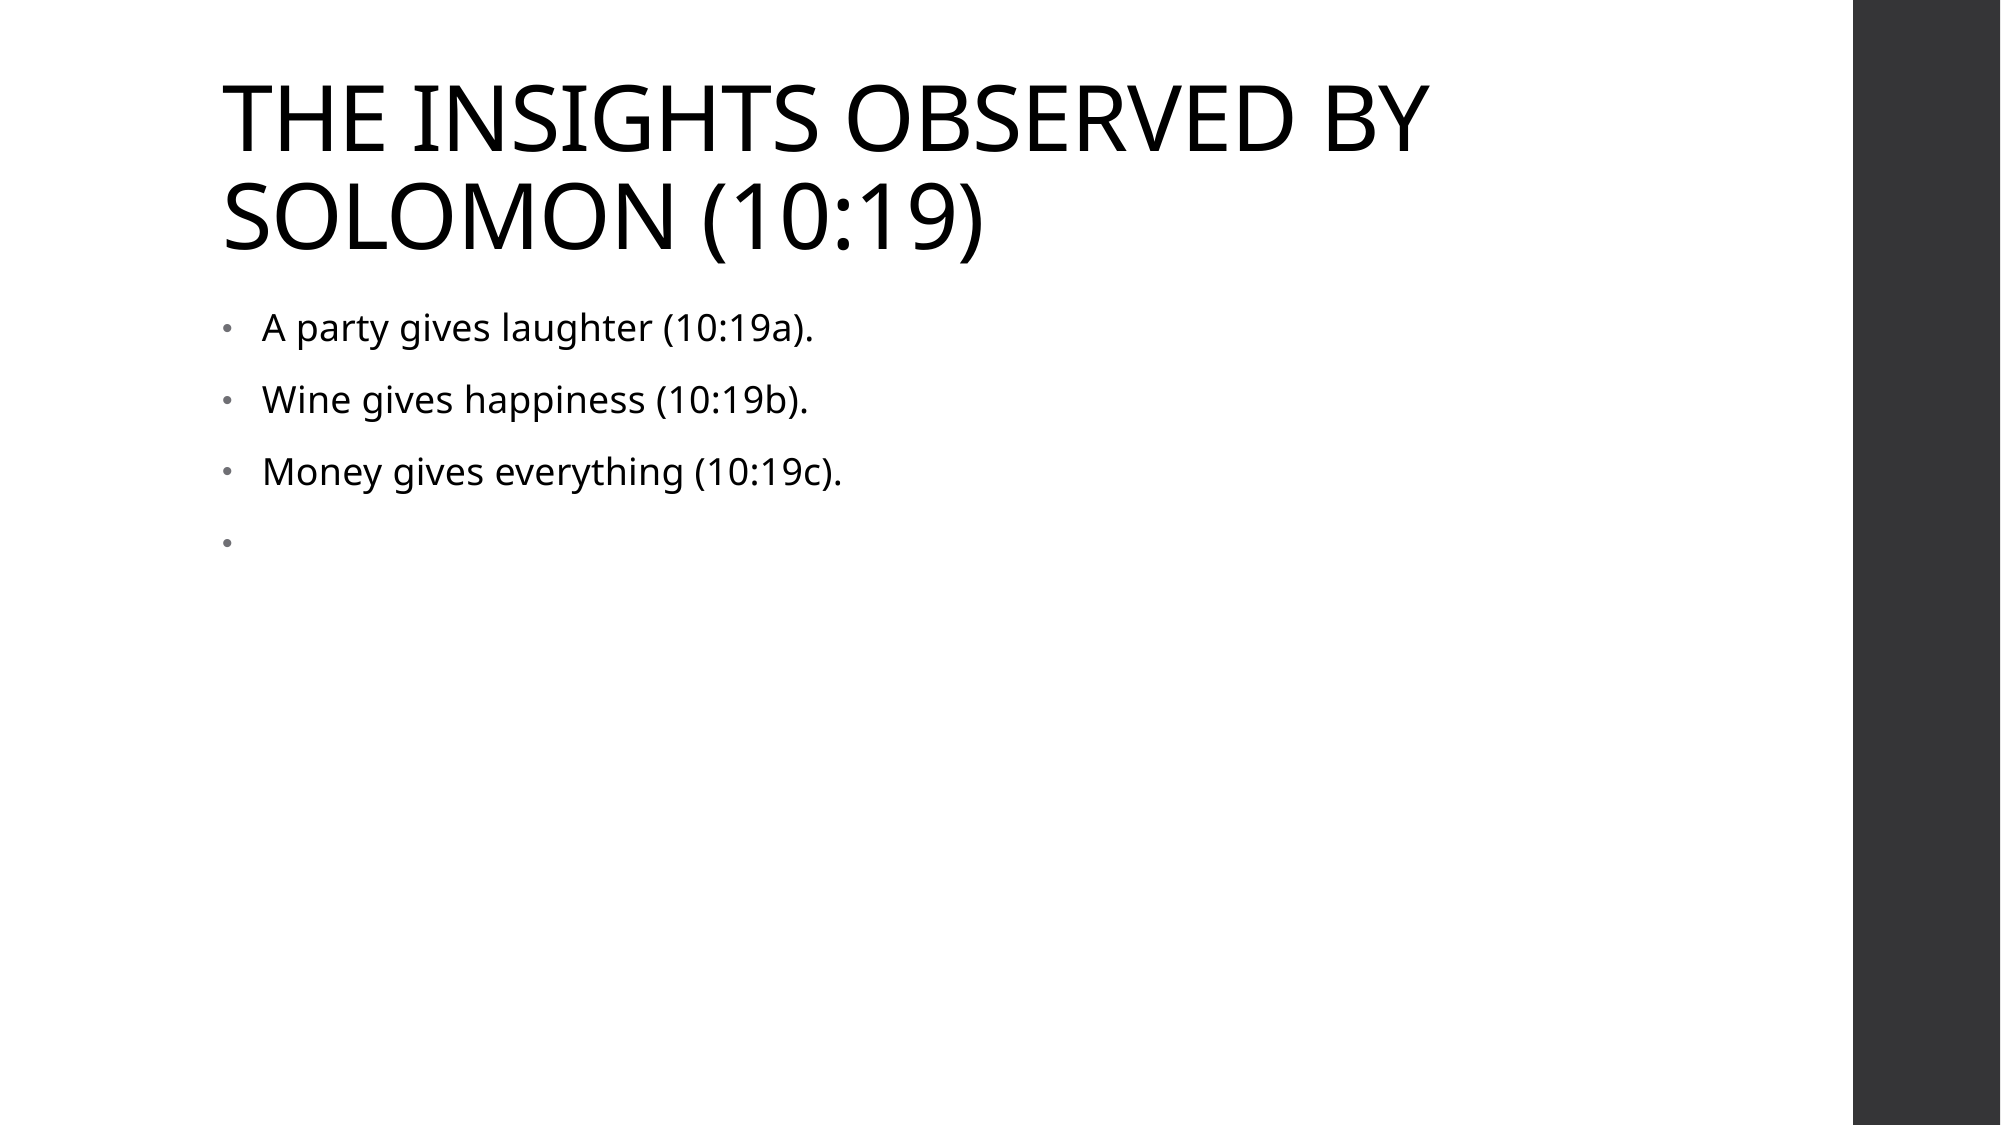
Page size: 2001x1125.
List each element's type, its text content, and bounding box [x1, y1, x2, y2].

title THE INSIGHTS OBSERVED BY SOLOMON (10:19) [206, 60, 1797, 278]
list A party gives laughter (10:19a). Wine gives happiness (10:19b). Money gives everything (10:19c). [206, 299, 1617, 1014]
